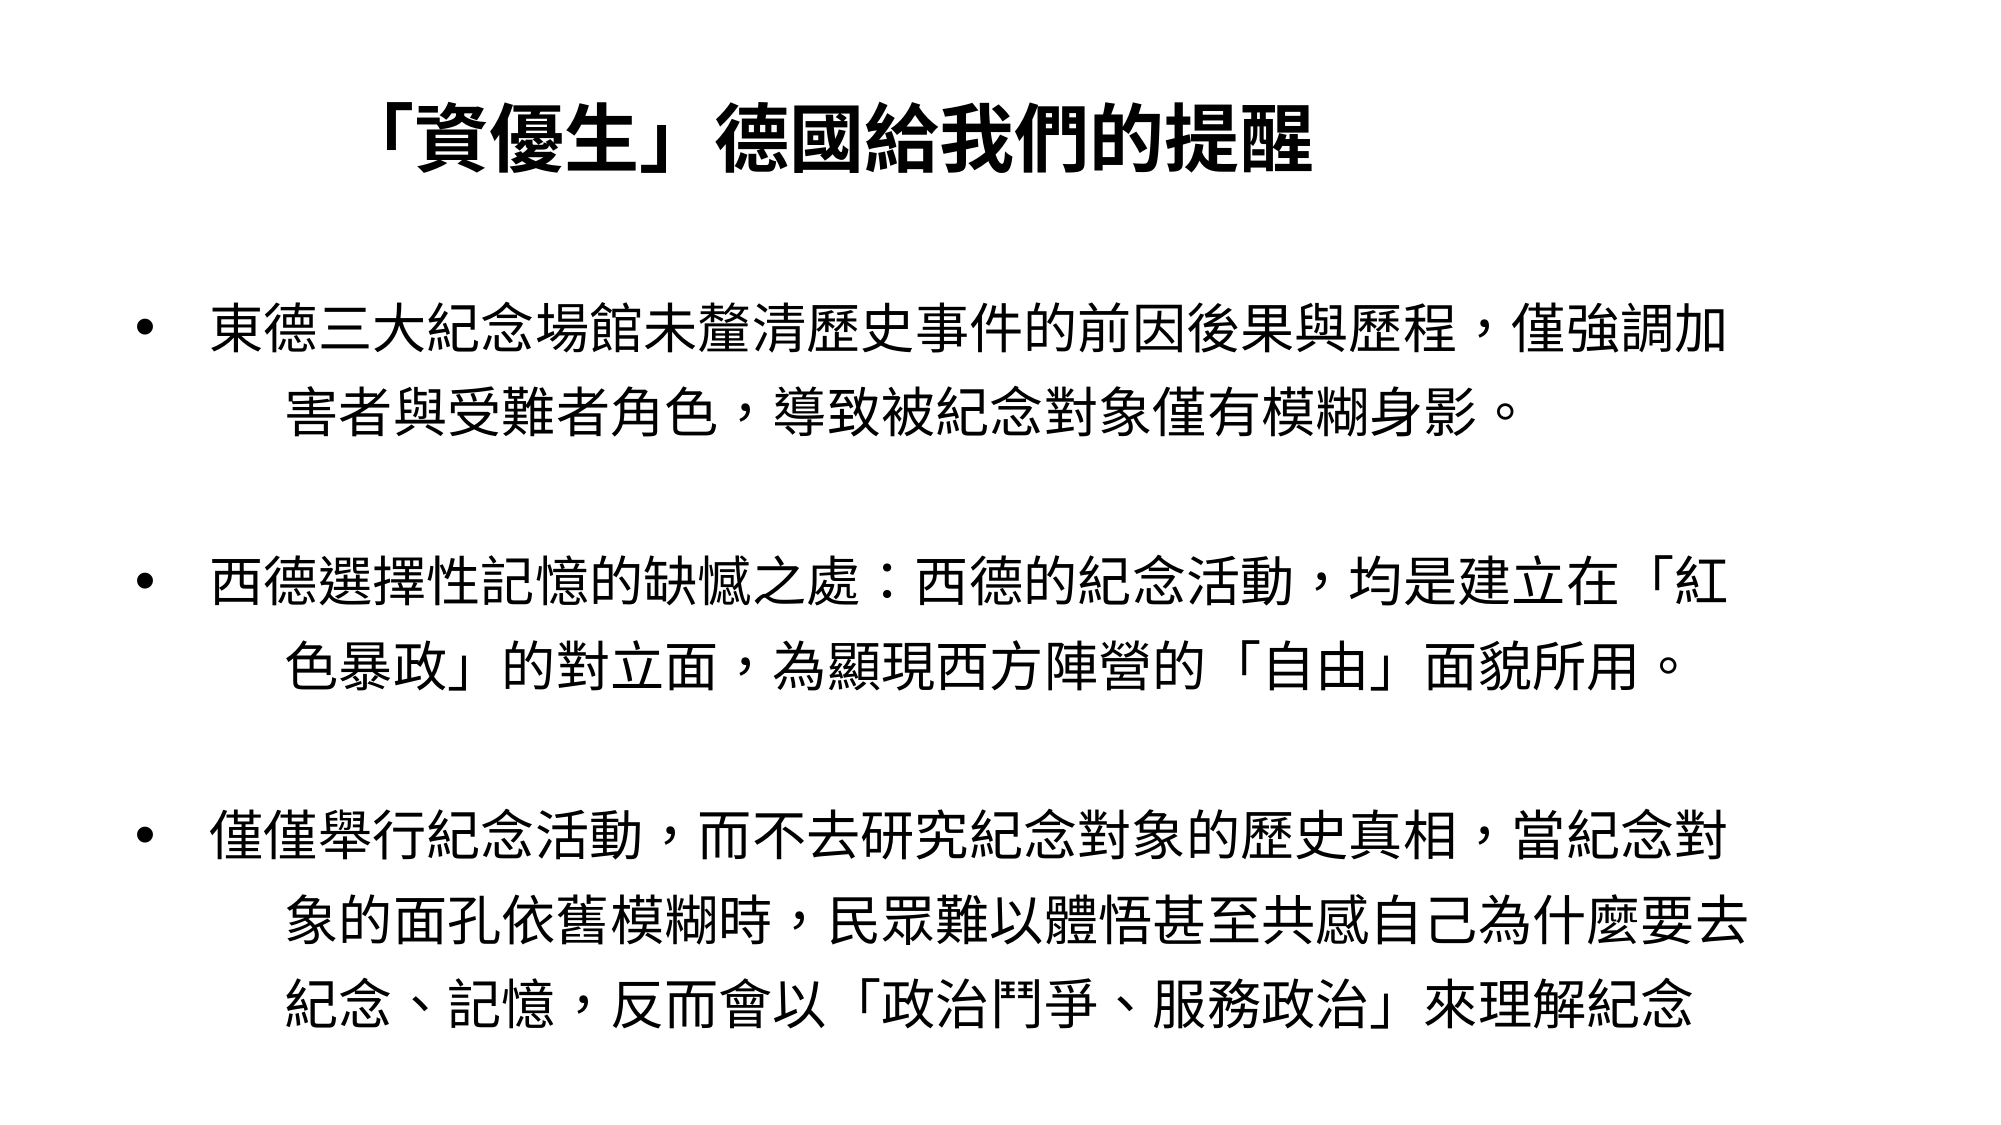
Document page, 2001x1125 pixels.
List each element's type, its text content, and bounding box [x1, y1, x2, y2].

list 東德三大紀念場館未釐清歷史事件的前因後果與歷程，僅強調加害者與受難者角色，導致被紀念對象僅有模糊身影。 西德選擇性記憶的缺憾之處：西德的紀念活動，均是建立在「紅色暴政」的對立面，為顯現西方陣營的「自由」面貌所用。 僅僅舉行紀念活動，而不去研究紀念對象的歷史真相，當紀念對象的面孔依舊模糊時，民眾難以體悟甚至共感自己為什麼要去紀念、記憶，反而會以「政治鬥爭、服務政治」來理解紀念 [61, 266, 1772, 1093]
title 「資優生」德國給我們的提醒 [324, 92, 1863, 192]
